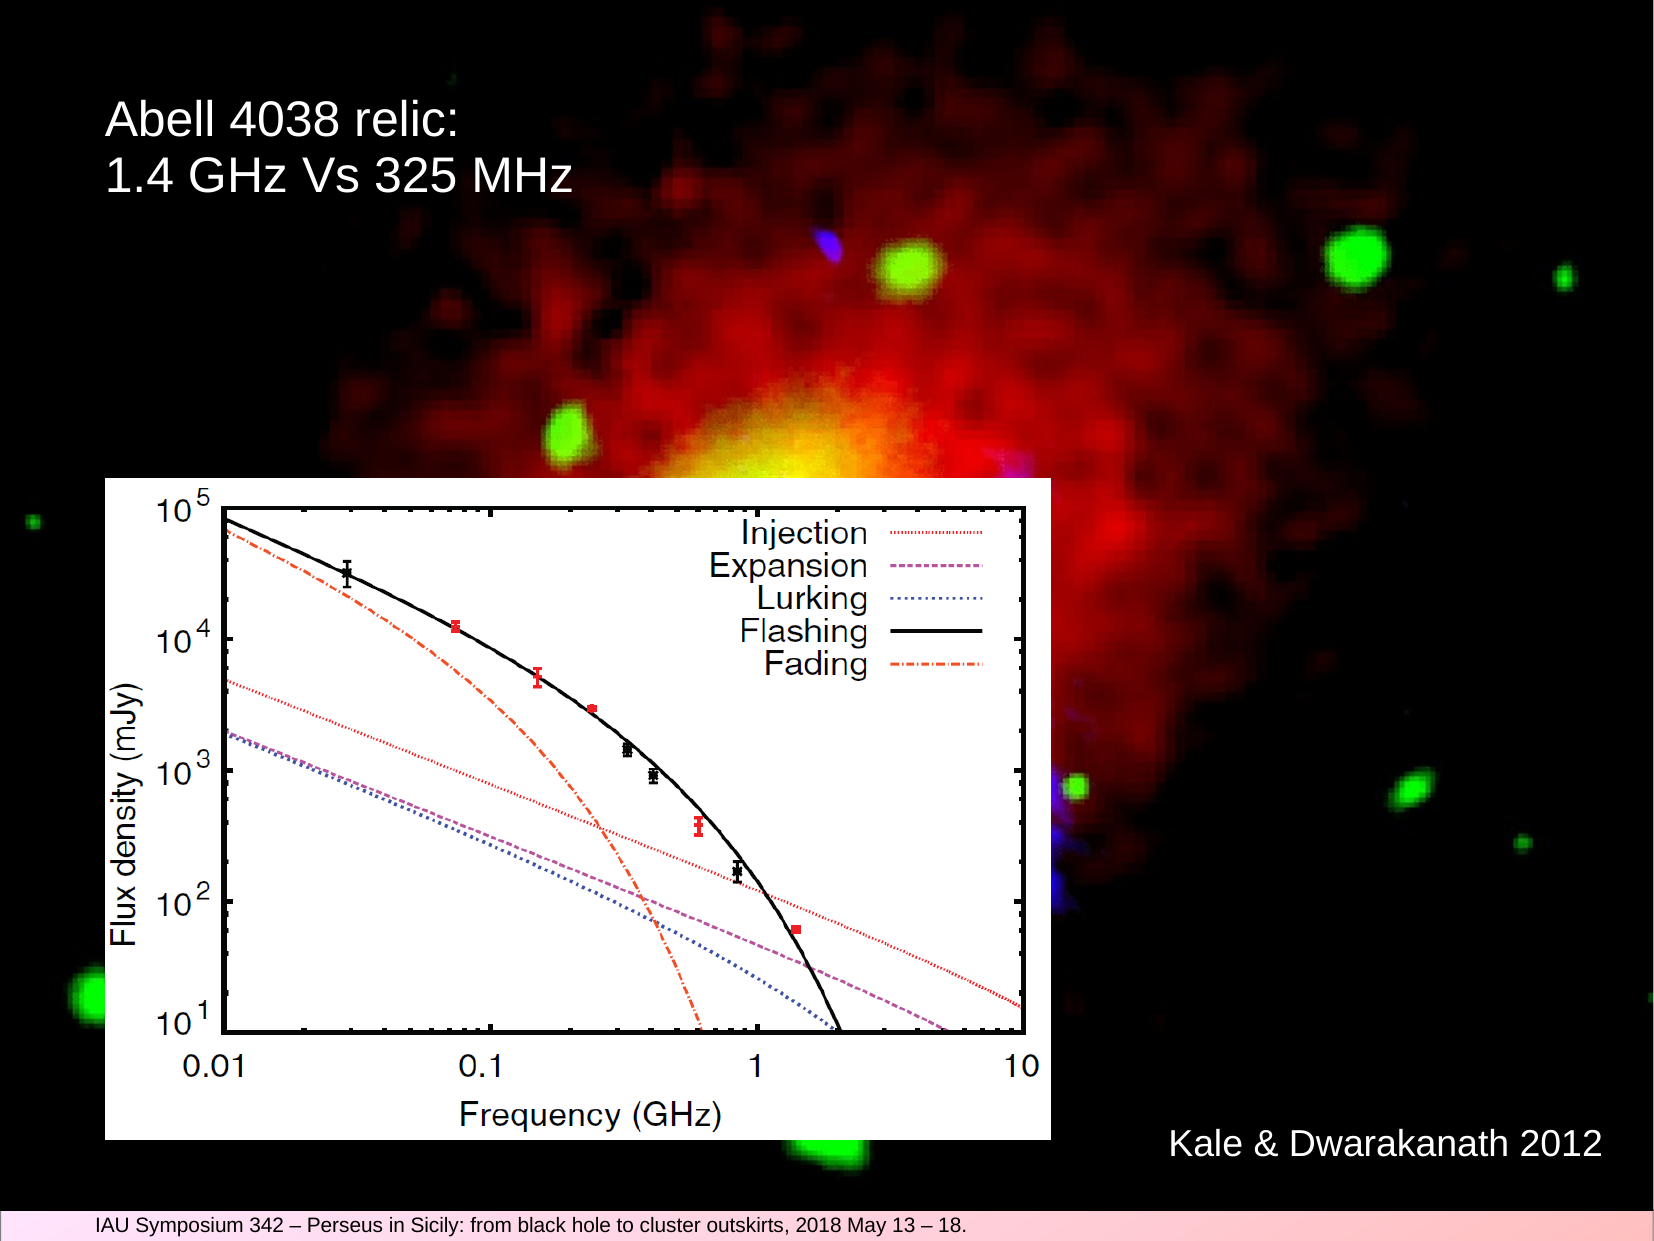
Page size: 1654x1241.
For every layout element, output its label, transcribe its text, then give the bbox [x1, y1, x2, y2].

picture [0, 0, 1654, 1211]
text_box Abell 4038 relic: 1.4 GHz Vs 325 MHz [90, 83, 706, 211]
text_box Kale & Dwarakanath 2012 [1153, 1115, 1646, 1173]
